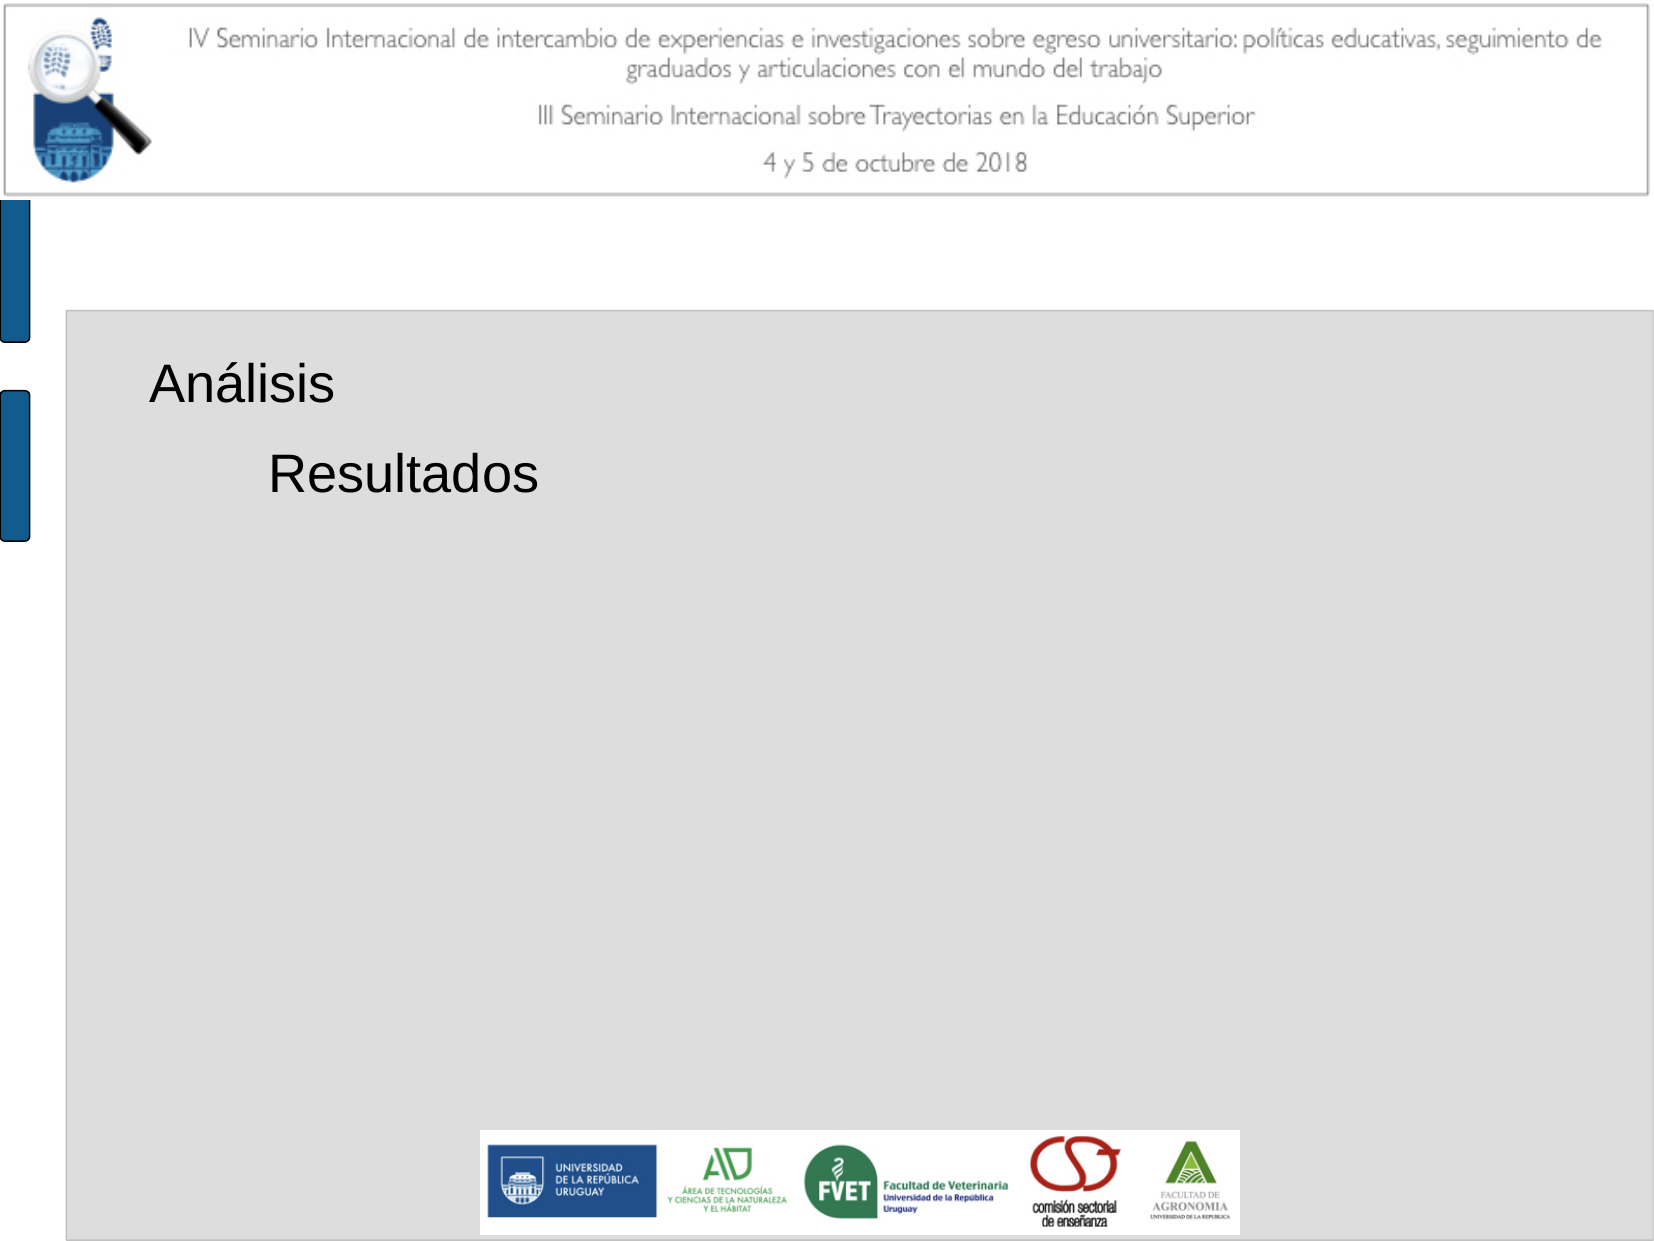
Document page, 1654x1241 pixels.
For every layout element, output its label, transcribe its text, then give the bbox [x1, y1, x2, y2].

picture [0, 0, 1654, 1241]
text_box Análisis Resultados [134, 343, 1552, 635]
picture [480, 1130, 1240, 1235]
